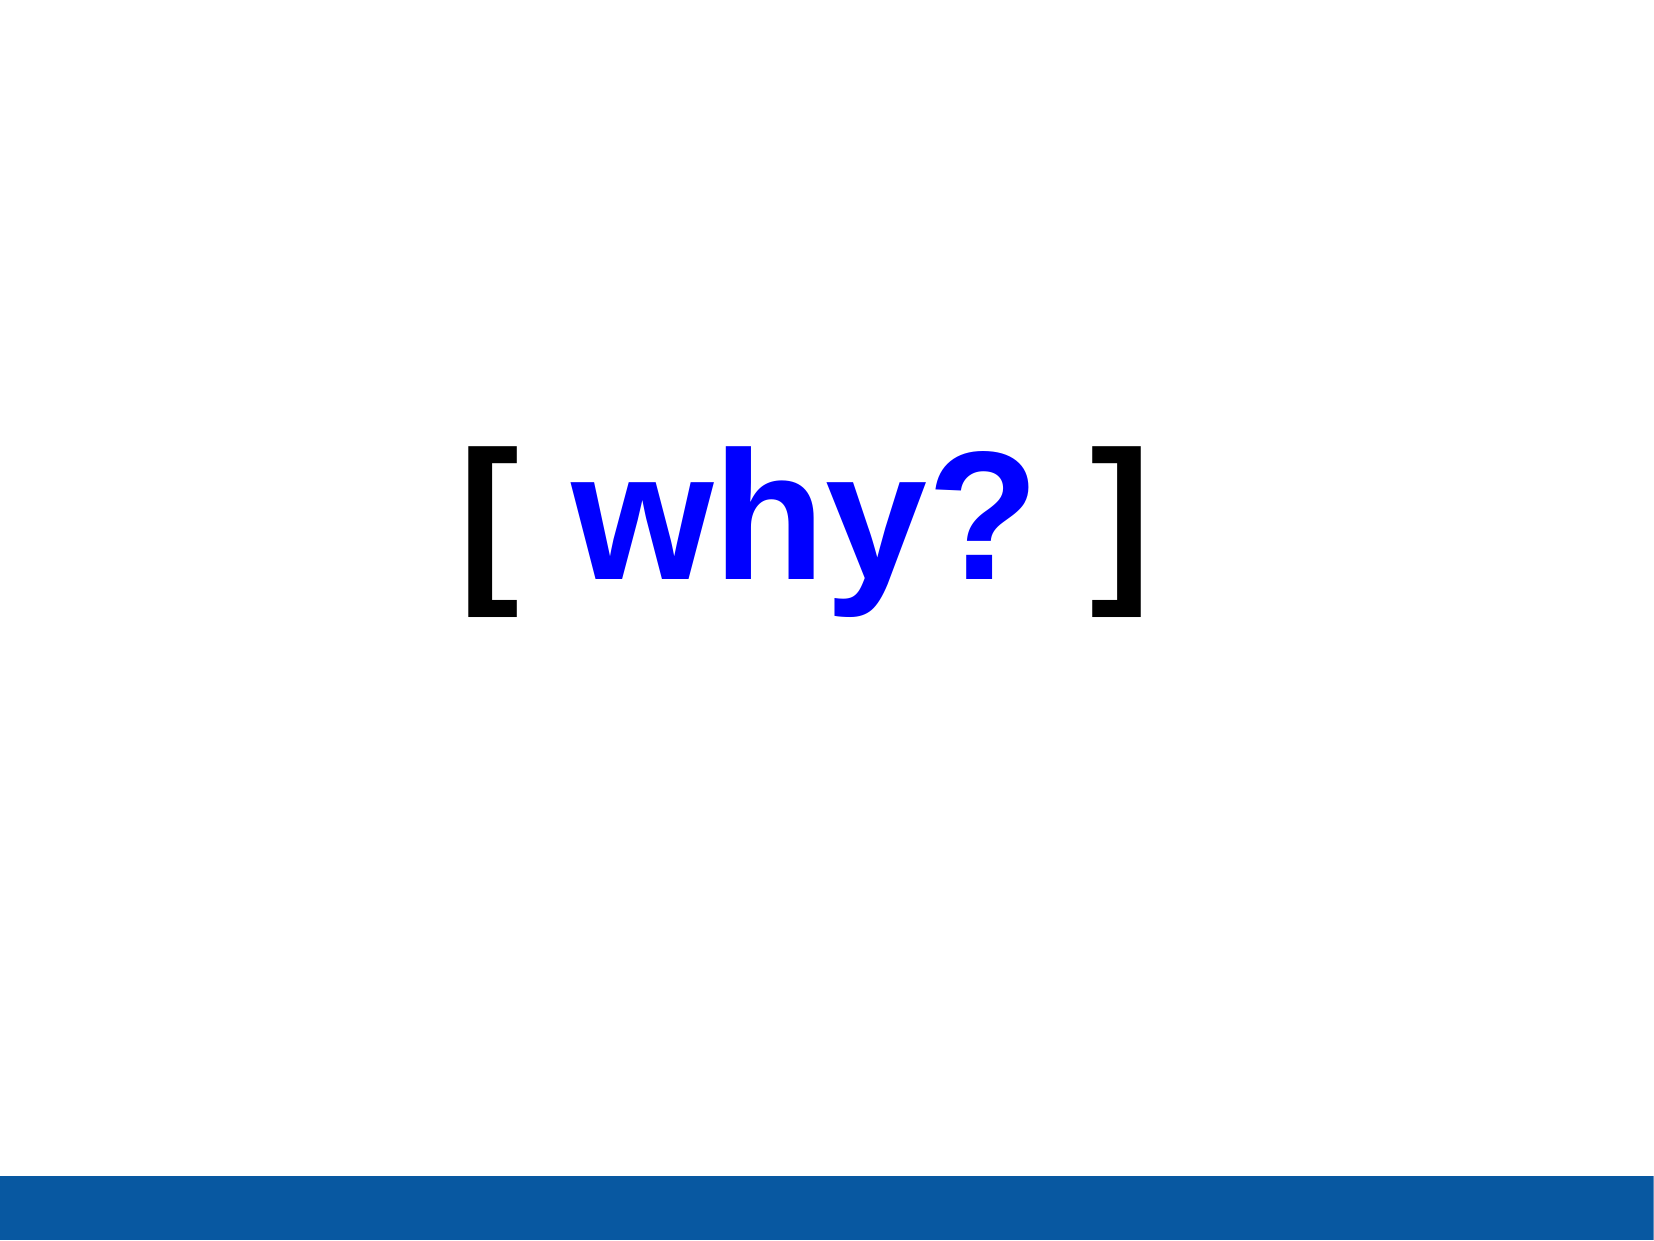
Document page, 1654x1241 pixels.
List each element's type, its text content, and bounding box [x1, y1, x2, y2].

title [ why? ] [0, 413, 1654, 619]
picture [0, 1176, 1654, 1240]
